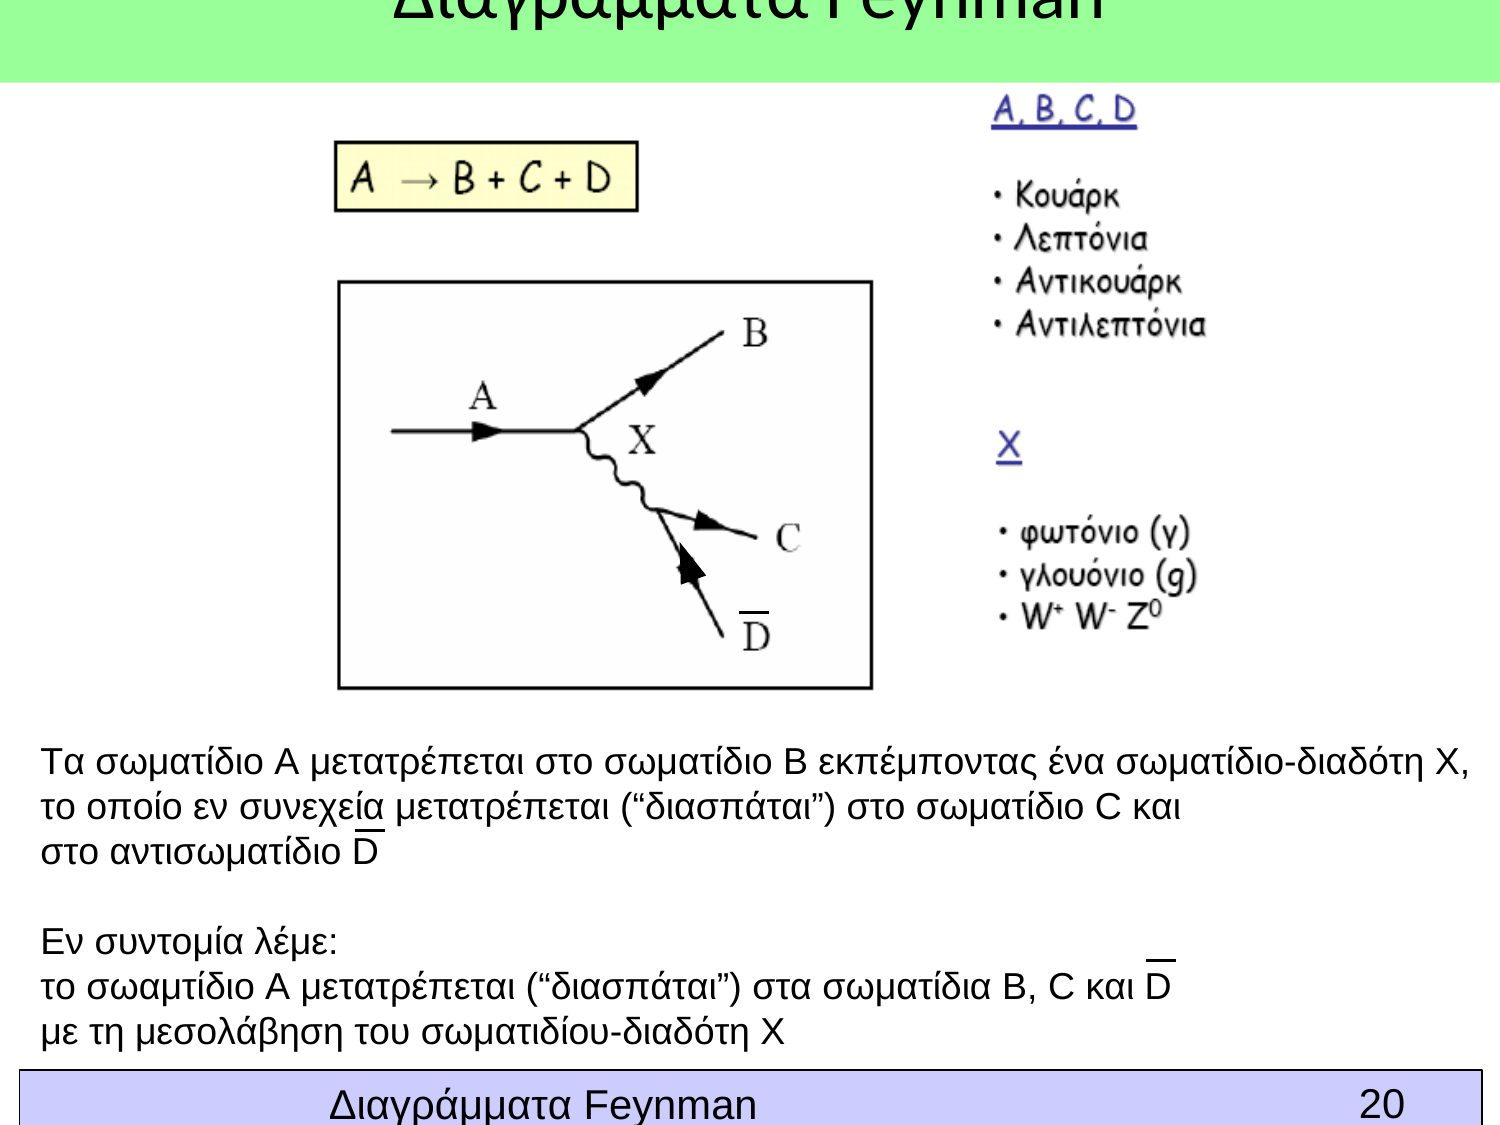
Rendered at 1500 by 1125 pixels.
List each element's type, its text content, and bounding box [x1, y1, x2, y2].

text_box Τα σωματίδιο Α μετατρέπεται στο σωματίδιο Β εκπέμποντας ένα σωματίδιο-διαδότη Χ, το οποίο εν συνεχεία μετατρέπεται (“διασπάται”) στo σωματίδιο C και στο αντισωματίδιο D Εν συντομία λέμε: το σωαμτίδιο Α μετατρέπεται (“διασπάται”) στα σωματίδια Β, C και D με τη μεσολάβηση του σωματιδίου-διαδότη Χ [25, 730, 1497, 1061]
picture [218, 83, 1306, 710]
text_box Διαγράμματα Feynman [0, 0, 1500, 83]
